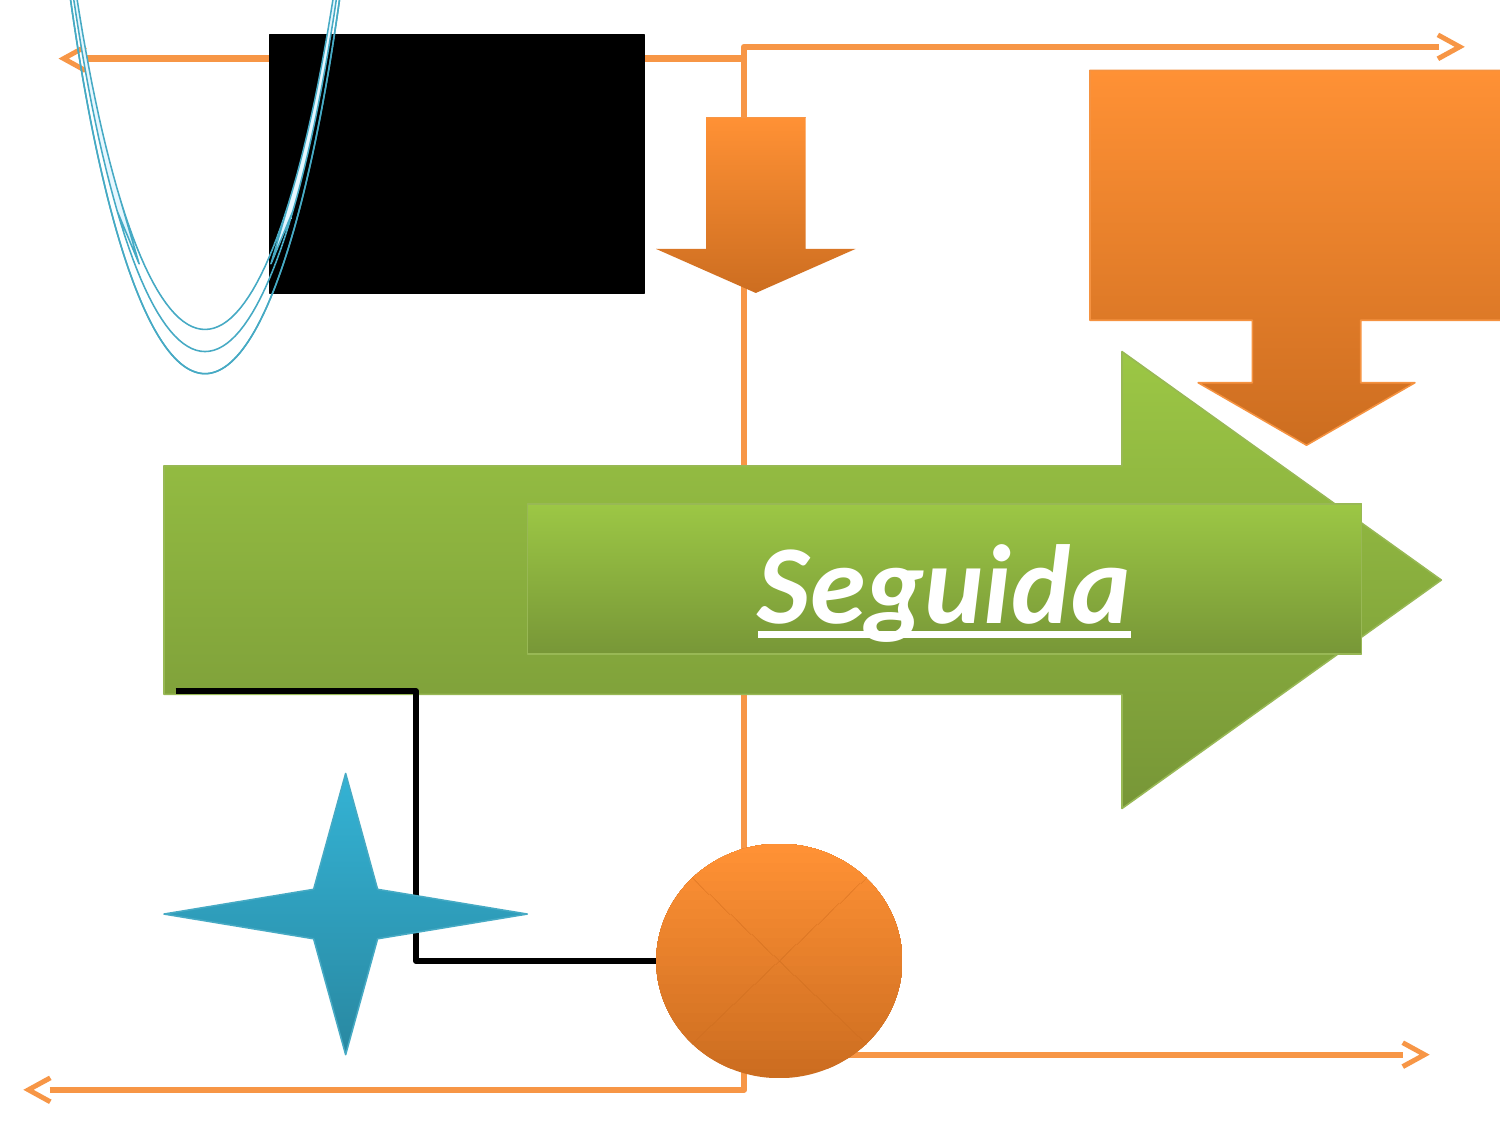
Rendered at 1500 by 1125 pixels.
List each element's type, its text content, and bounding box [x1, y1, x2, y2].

text_box [656, 843, 903, 1079]
text_box [163, 351, 1338, 809]
text_box [163, 773, 528, 1055]
text_box Seguida [527, 503, 1362, 654]
text_box [1362, 523, 1442, 637]
text_box [73, 0, 645, 352]
text_box [1089, 70, 1500, 446]
text_box [656, 117, 856, 293]
